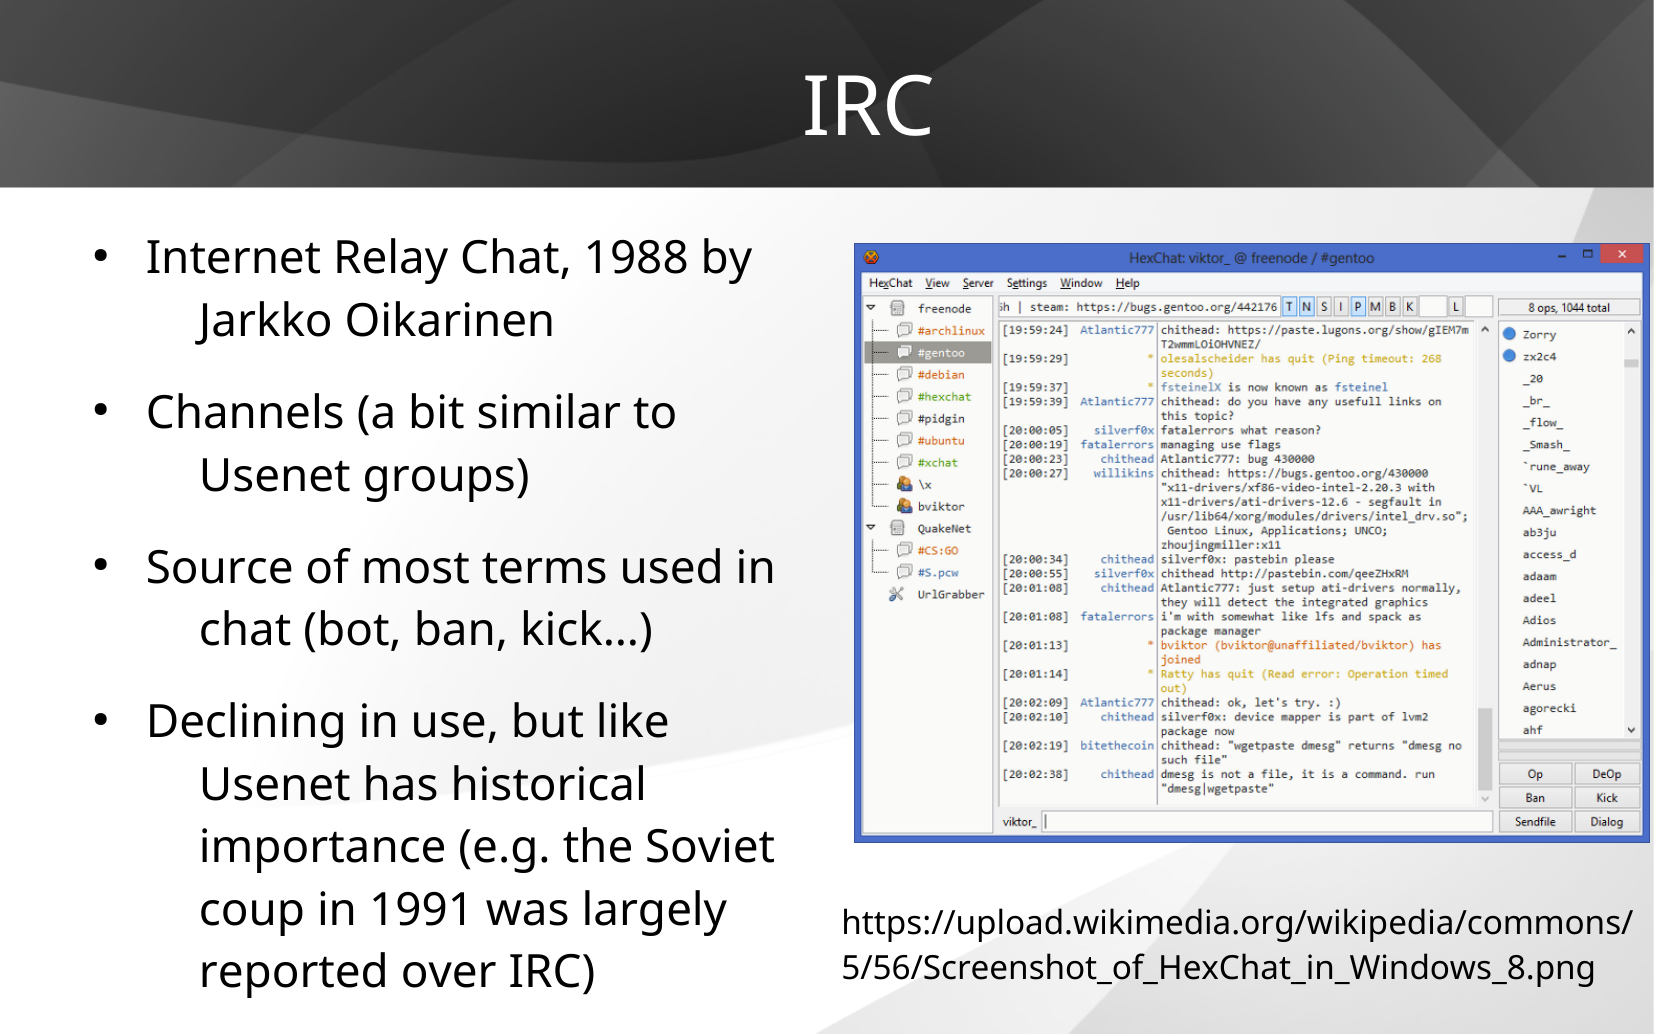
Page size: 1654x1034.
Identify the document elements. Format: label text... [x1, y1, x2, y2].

title IRC [124, 0, 1613, 208]
list Internet Relay Chat, 1988 by Jarkko Oikarinen Channels (a bit similar to Usenet groups) Source of most terms used in chat (bot, ban, kick…) Declining in use, but like Usenet has historical importance (e.g. the Soviet coup in 1991 was largely reported over IRC) [57, 225, 808, 1013]
text_box https://upload.wikimedia.org/wikipedia/commons/5/56/Screenshot_of_HexChat_in_Windows_8.png [826, 891, 1654, 1033]
picture [0, 0, 1654, 1034]
